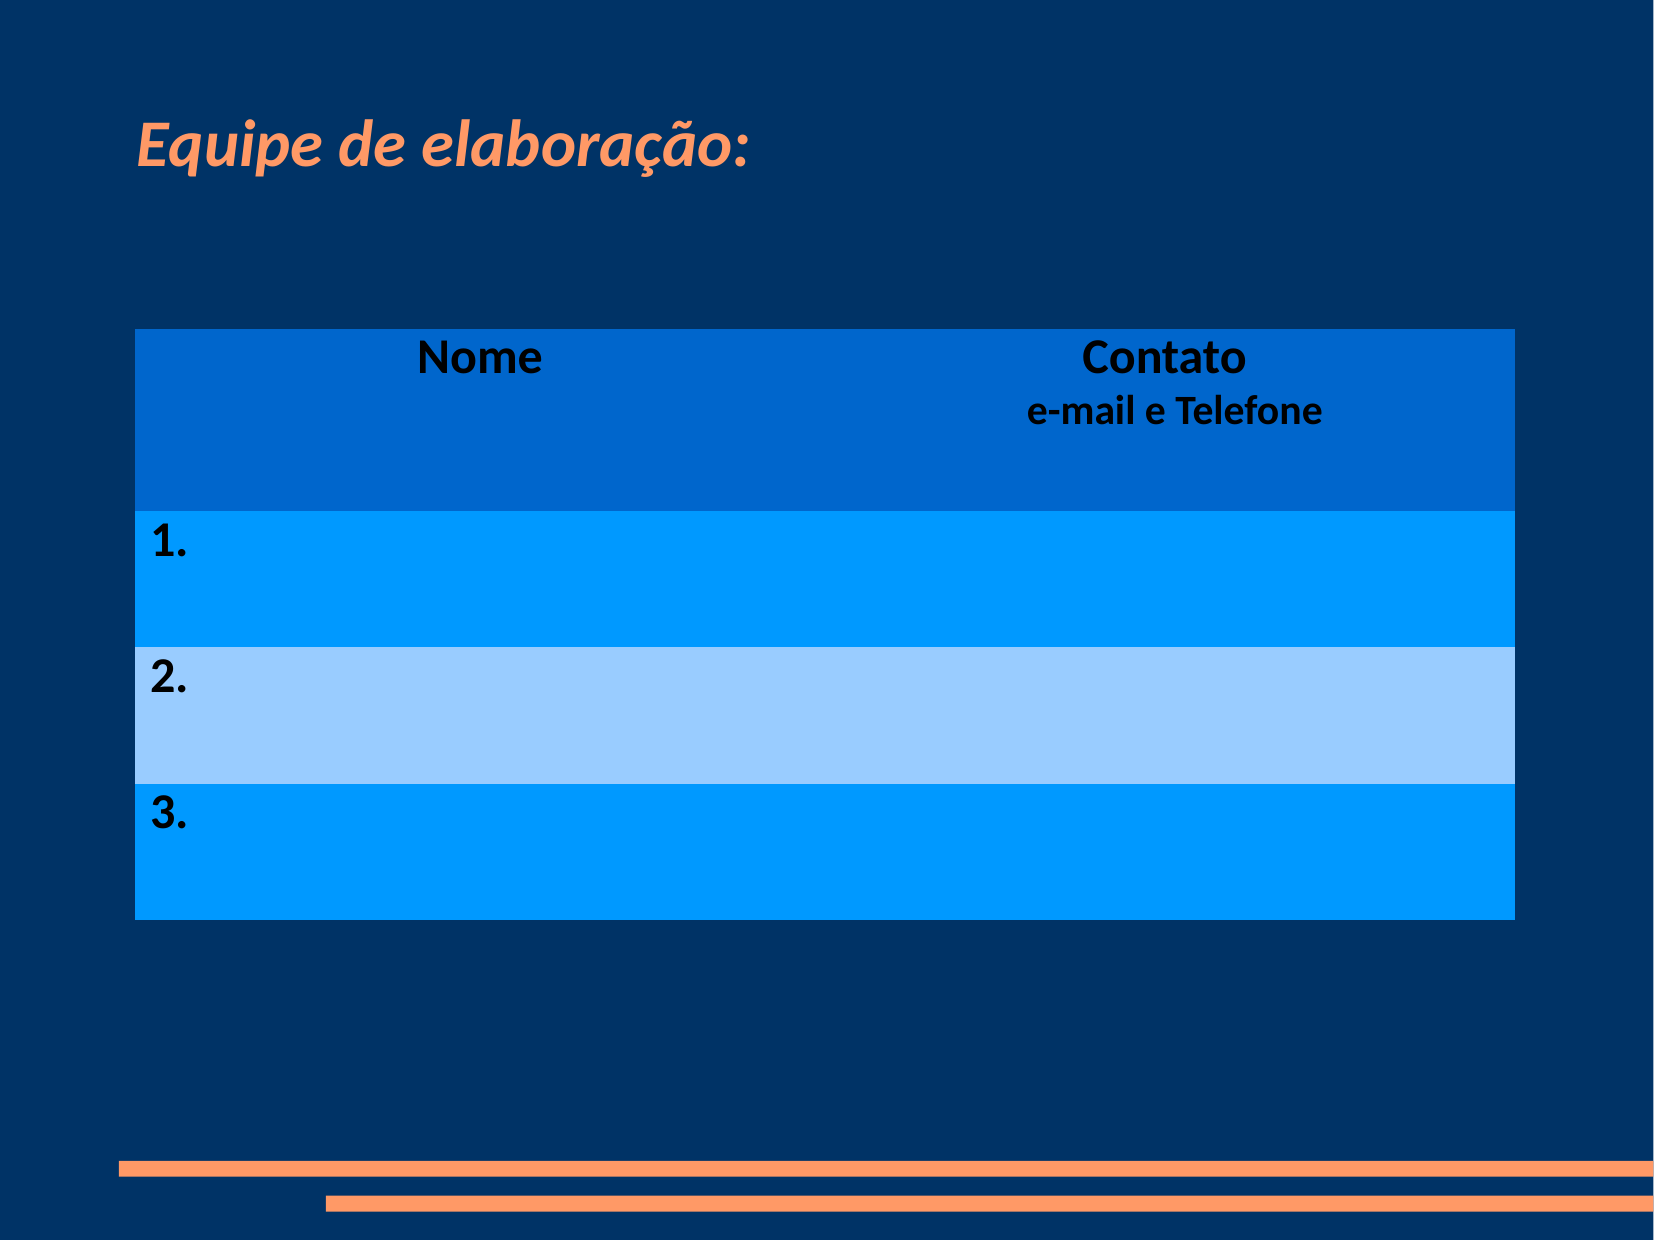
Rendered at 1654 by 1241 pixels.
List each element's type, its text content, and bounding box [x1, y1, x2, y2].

table_cell 2. [135, 647, 825, 784]
table_cell [825, 784, 1515, 920]
table_cell [825, 647, 1515, 784]
table_cell [825, 511, 1515, 647]
table_header Nome [135, 329, 825, 511]
table_cell 1. [135, 511, 825, 647]
table_header Contato e-mail e Telefone [825, 329, 1515, 511]
table_cell 3. [135, 784, 825, 920]
title Equipe de elaboração: [121, 53, 1534, 246]
